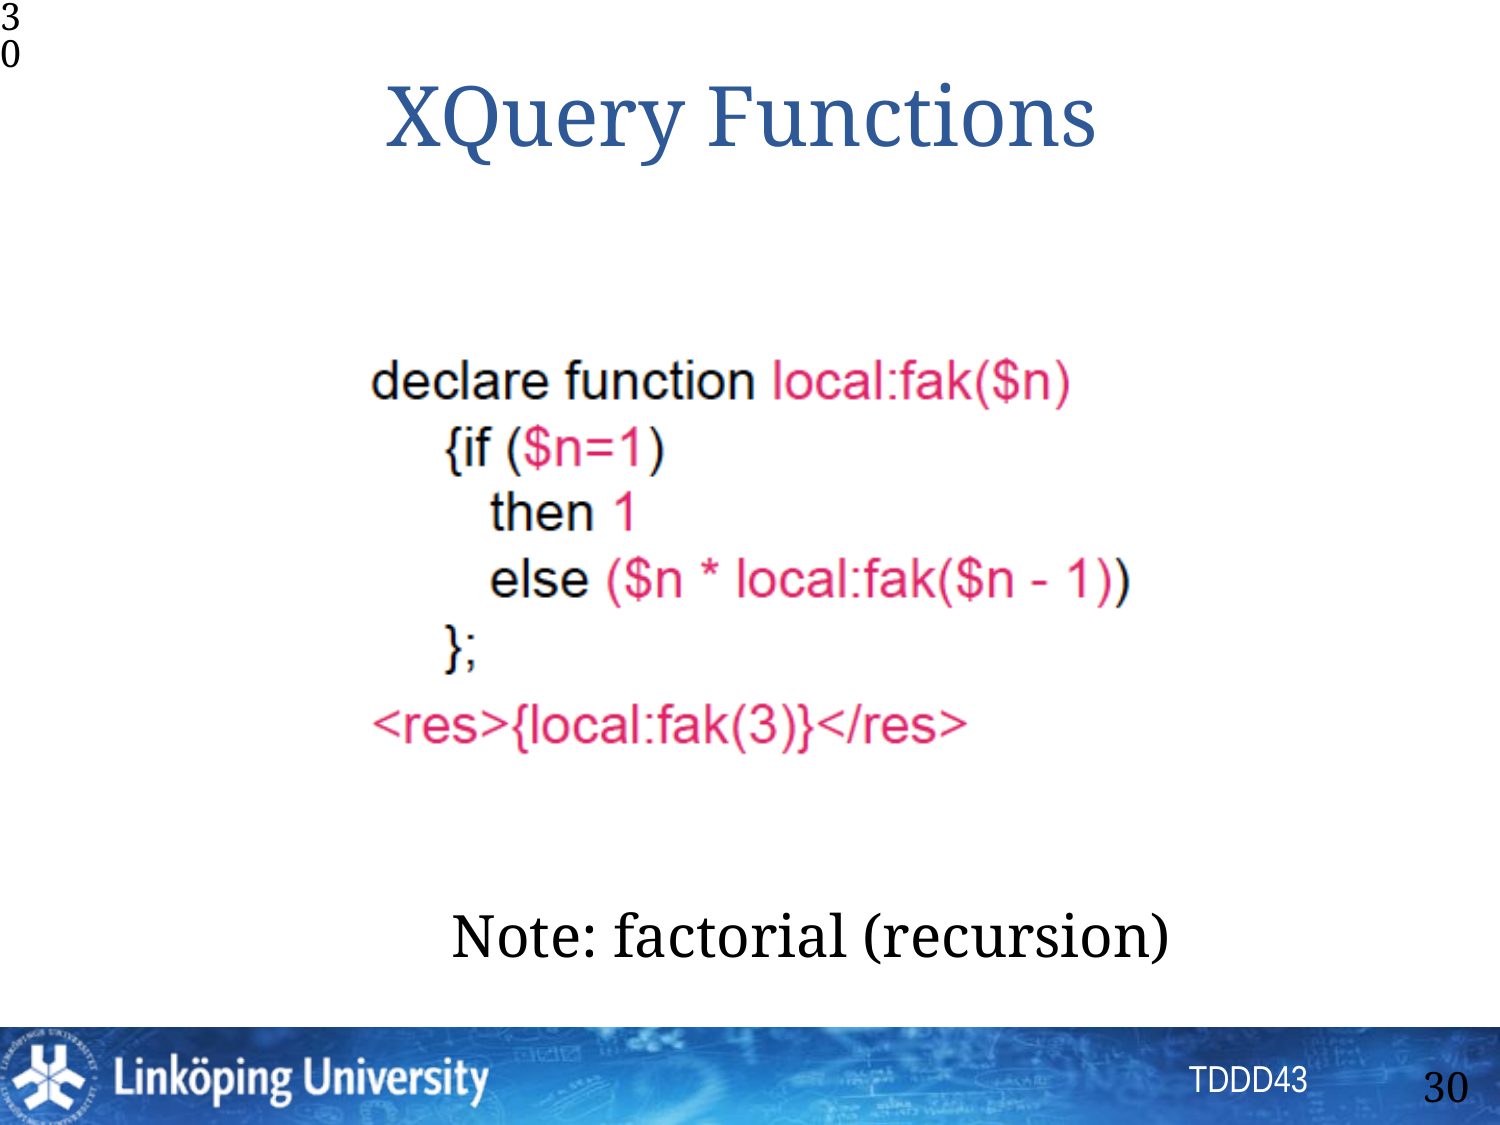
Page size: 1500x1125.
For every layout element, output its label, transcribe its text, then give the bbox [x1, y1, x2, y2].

picture [0, 1027, 1500, 1125]
title XQuery Functions [67, 30, 1418, 171]
picture [358, 354, 1140, 771]
text_box Note: factorial (recursion) [437, 891, 1187, 977]
text_box <number> [1407, 1053, 1500, 1114]
